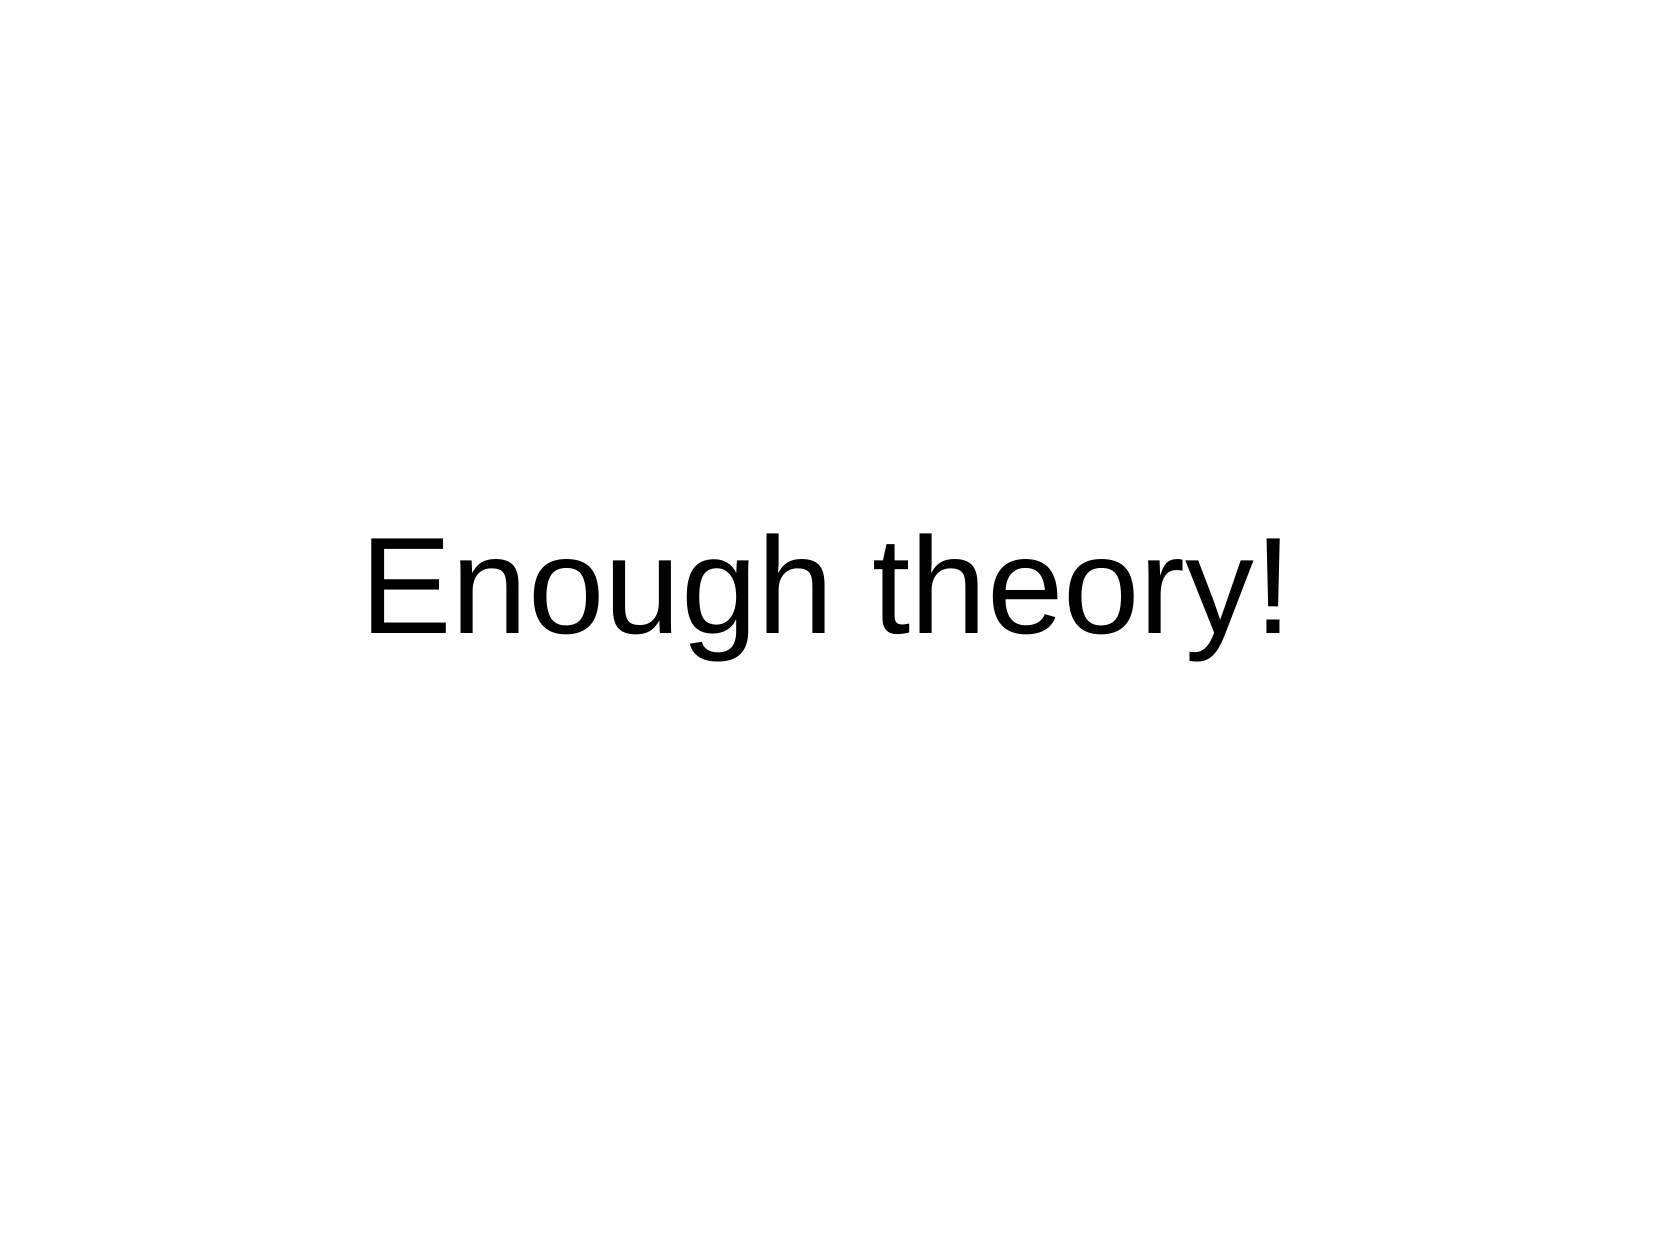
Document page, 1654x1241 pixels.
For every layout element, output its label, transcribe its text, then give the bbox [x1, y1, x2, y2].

title Enough theory! [82, 56, 1571, 1115]
